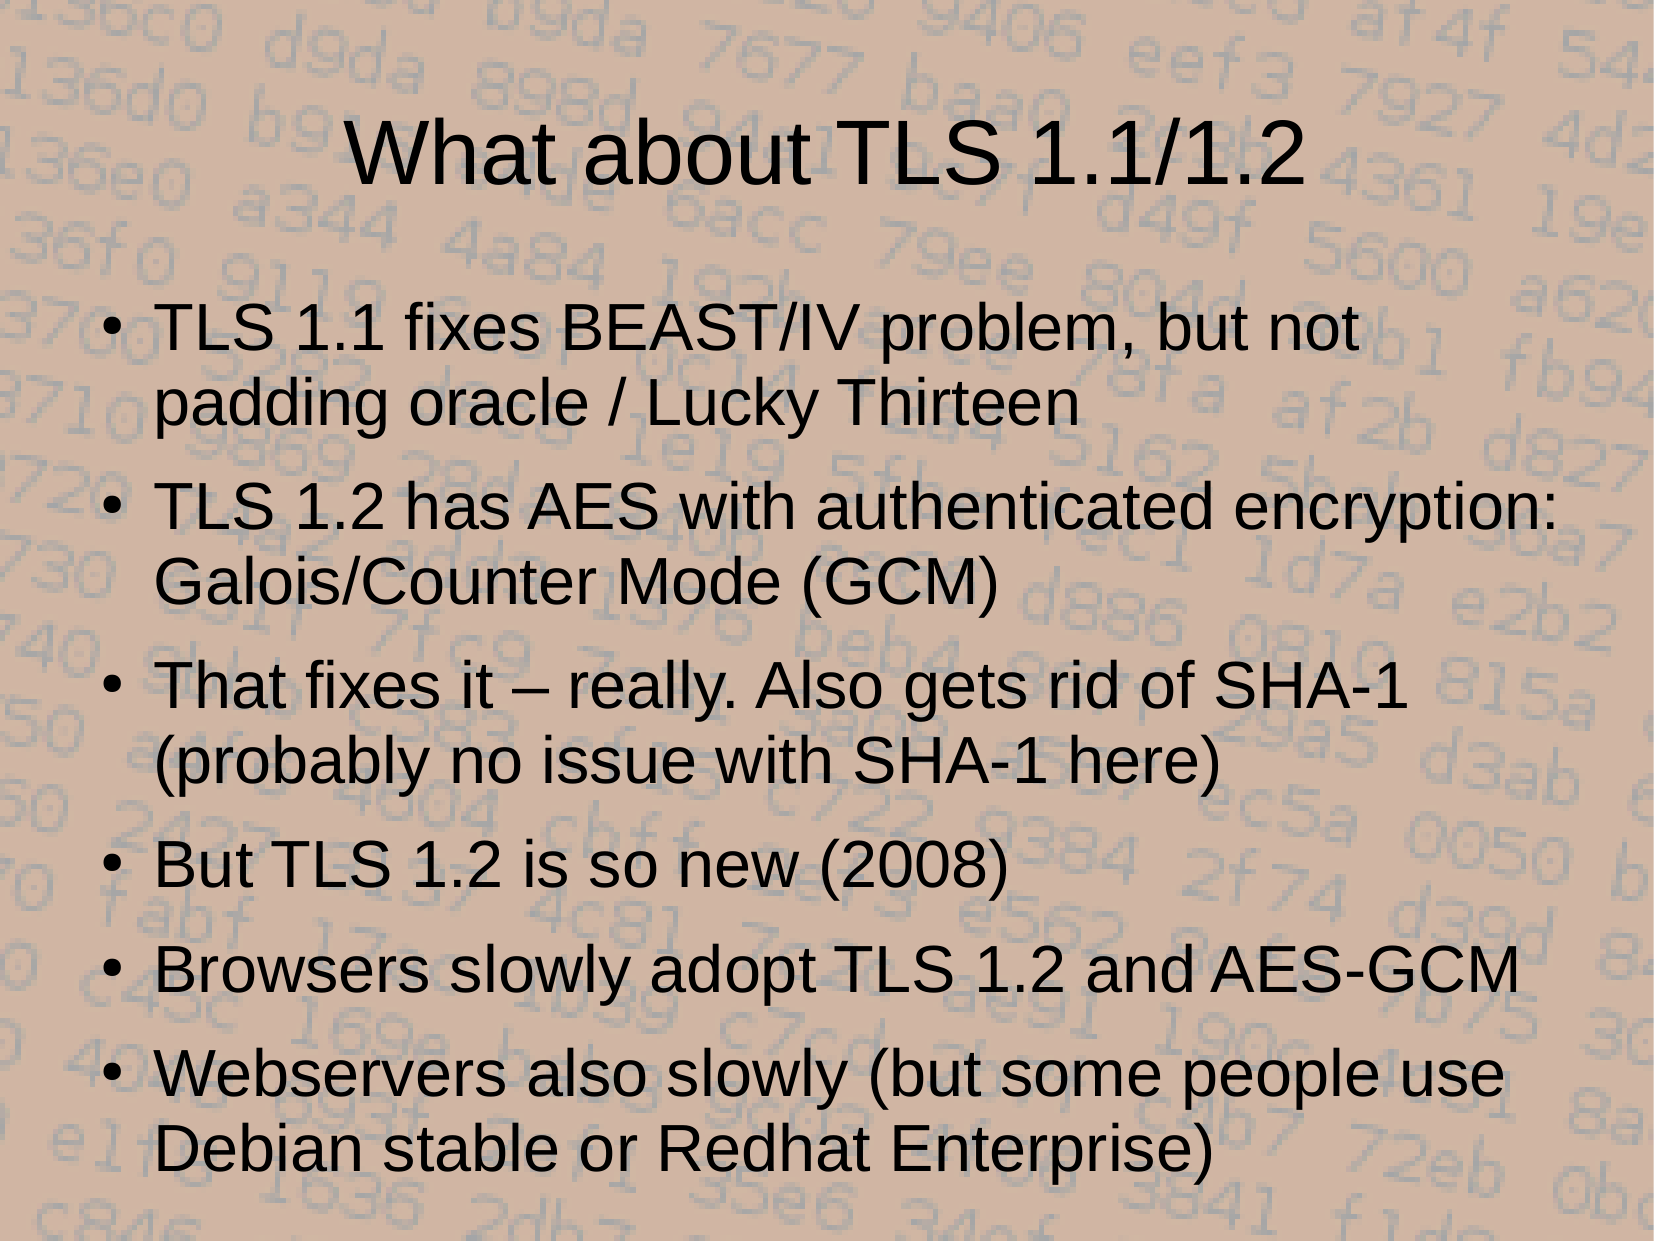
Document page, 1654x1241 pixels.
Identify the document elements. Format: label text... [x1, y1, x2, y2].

list TLS 1.1 fixes BEAST/IV problem, but not padding oracle / Lucky Thirteen TLS 1.2 has AES with authenticated encryption: Galois/Counter Mode (GCM) That fixes it – really. Also gets rid of SHA-1 (probably no issue with SHA-1 here) But TLS 1.2 is so new (2008) Browsers slowly adopt TLS 1.2 and AES-GCM Webservers also slowly (but some people use Debian stable or Redhat Enterprise) [82, 290, 1571, 1193]
picture [0, 0, 1654, 1241]
title What about TLS 1.1/1.2 [82, 49, 1571, 257]
